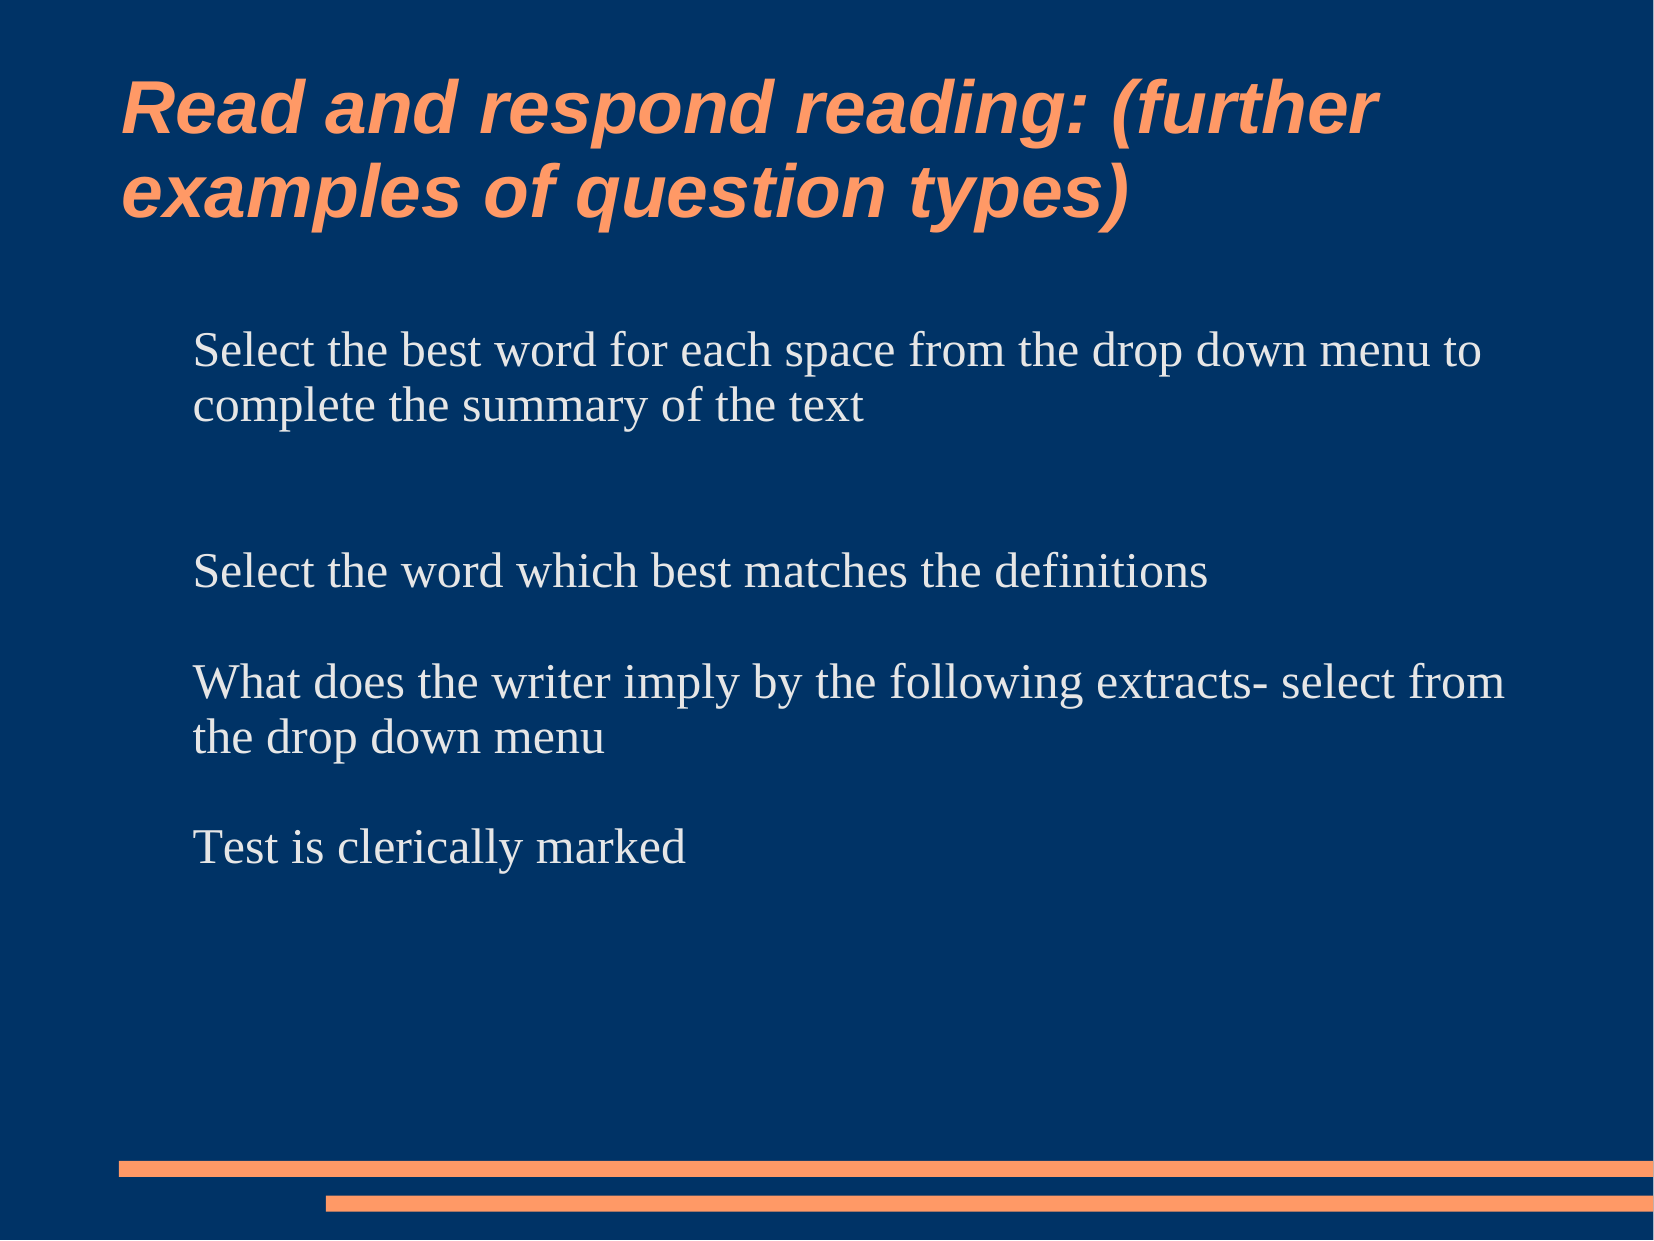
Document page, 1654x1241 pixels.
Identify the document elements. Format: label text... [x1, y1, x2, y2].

list Select the best word for each space from the drop down menu to complete the summary of the text Select the word which best matches the definitions What does the writer imply by the following extracts- select from the drop down menu Test is clerically marked [121, 322, 1561, 1132]
title Read and respond reading: (further examples of question types) [121, 46, 1534, 254]
